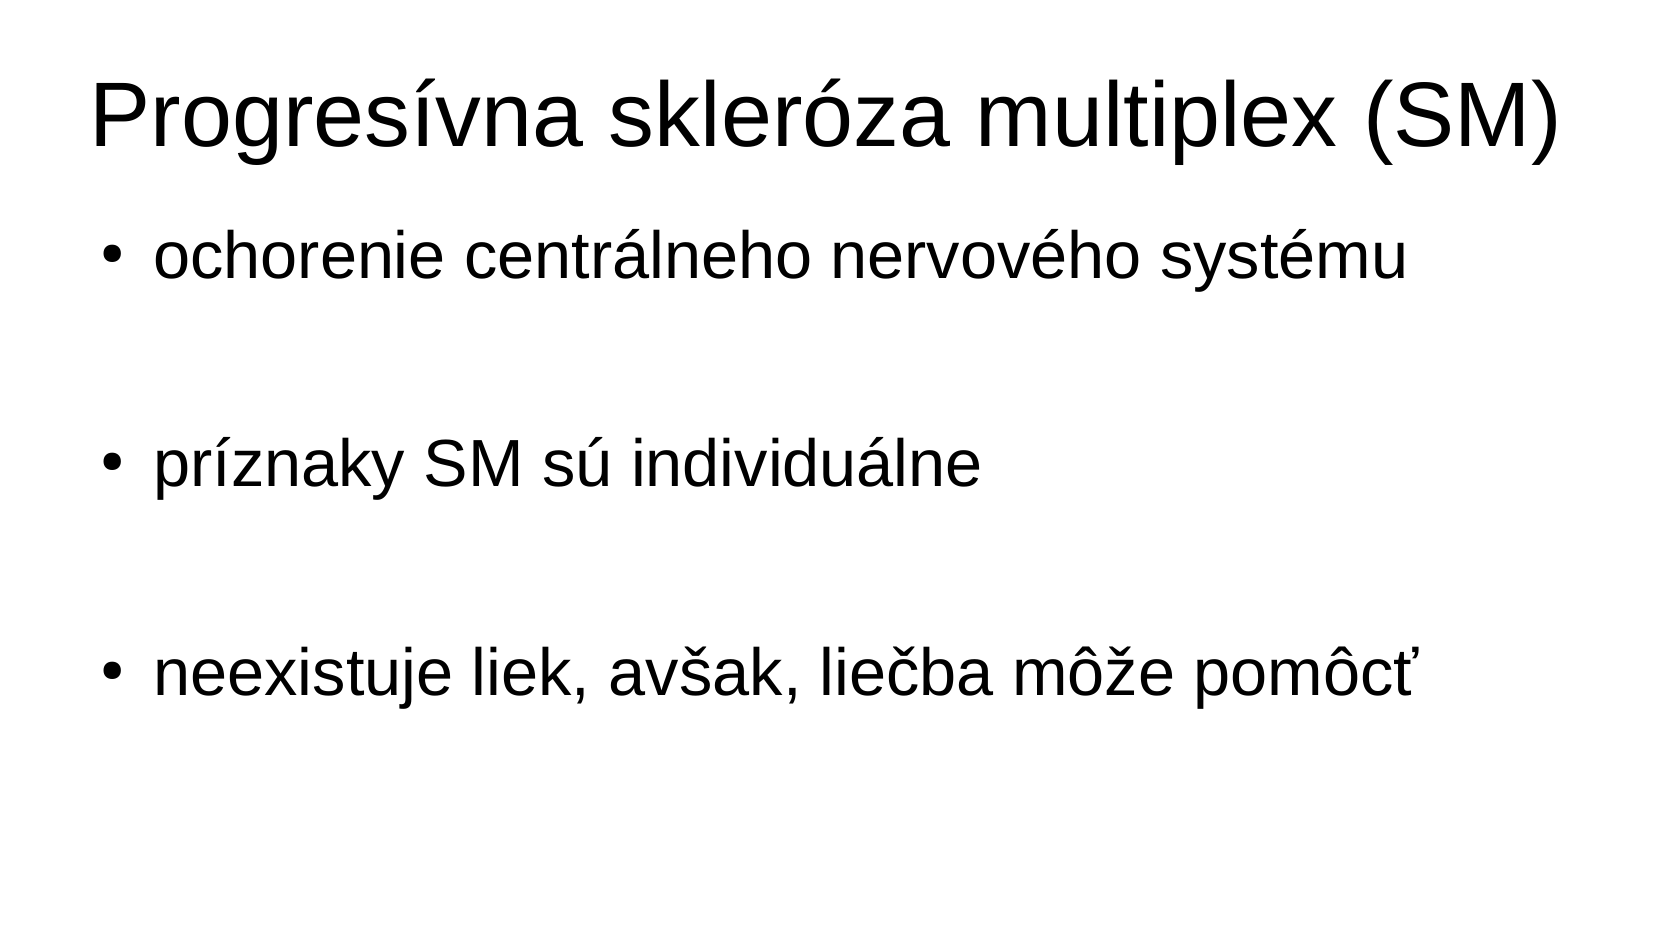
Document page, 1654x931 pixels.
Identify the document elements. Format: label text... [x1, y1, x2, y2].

list ochorenie centrálneho nervového systému príznaky SM sú individuálne neexistuje liek, avšak, liečba môže pomôcť [82, 217, 1571, 758]
title Progresívna skleróza multiplex (SM) [82, 37, 1571, 193]
